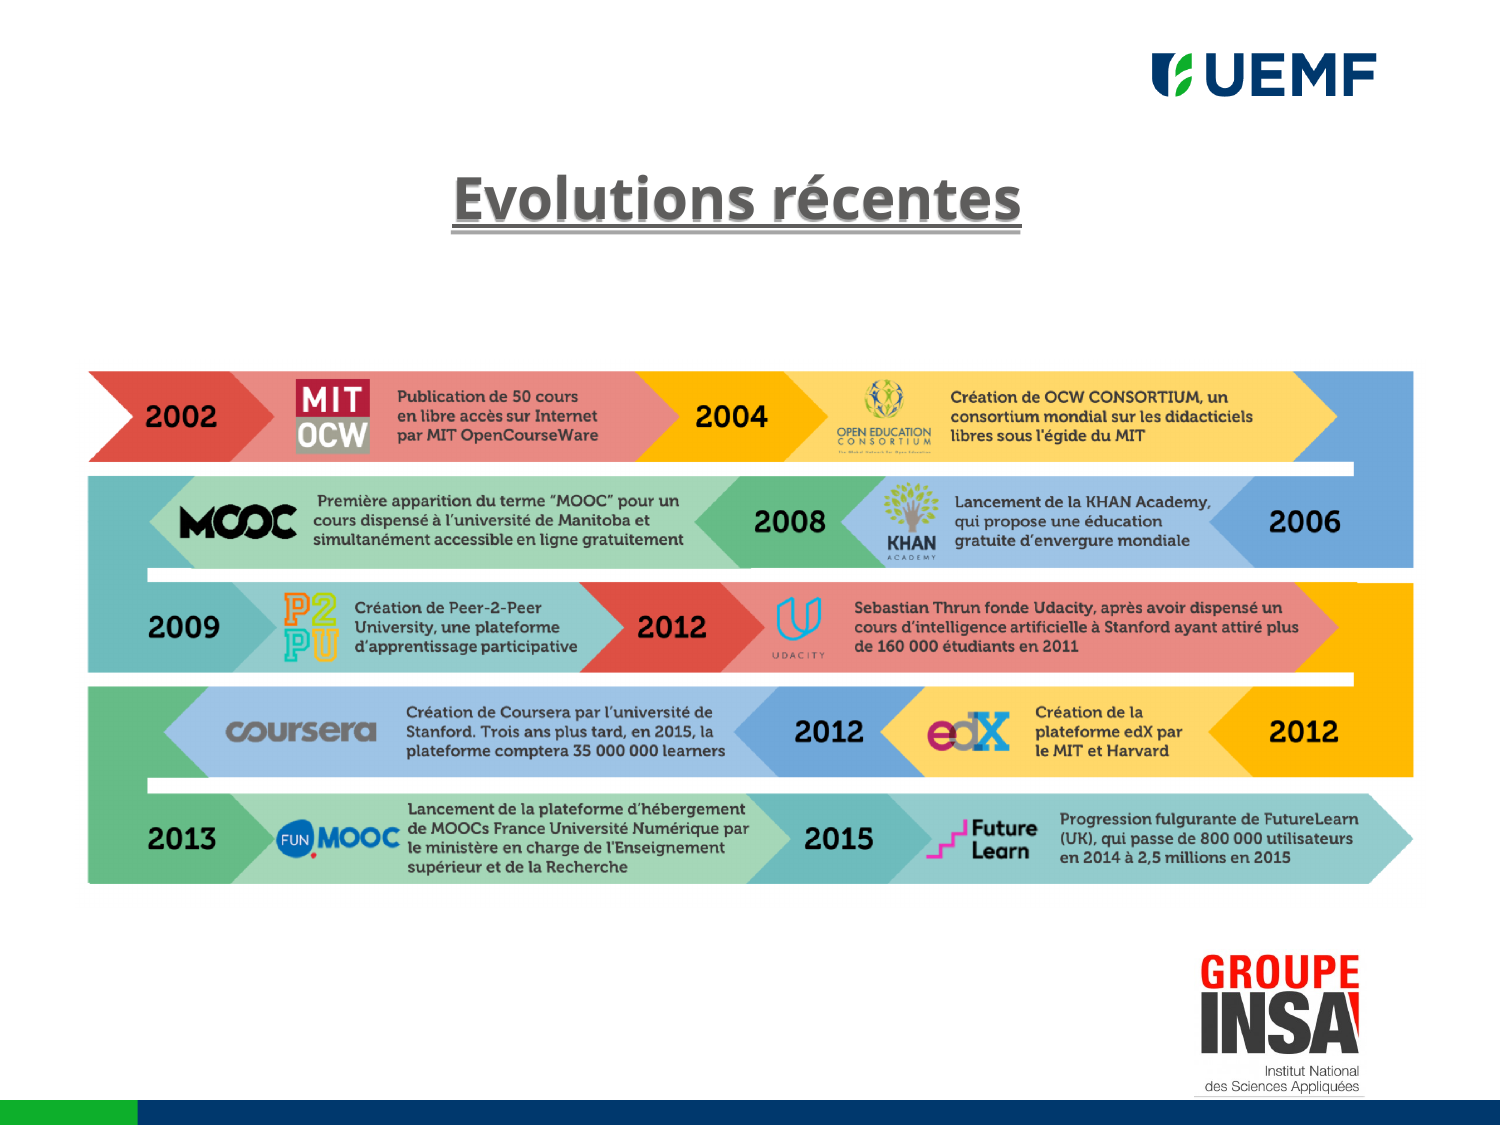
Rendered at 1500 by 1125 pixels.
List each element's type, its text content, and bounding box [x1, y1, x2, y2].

title Evolutions récentes [62, 102, 1413, 291]
picture [75, 359, 1426, 908]
